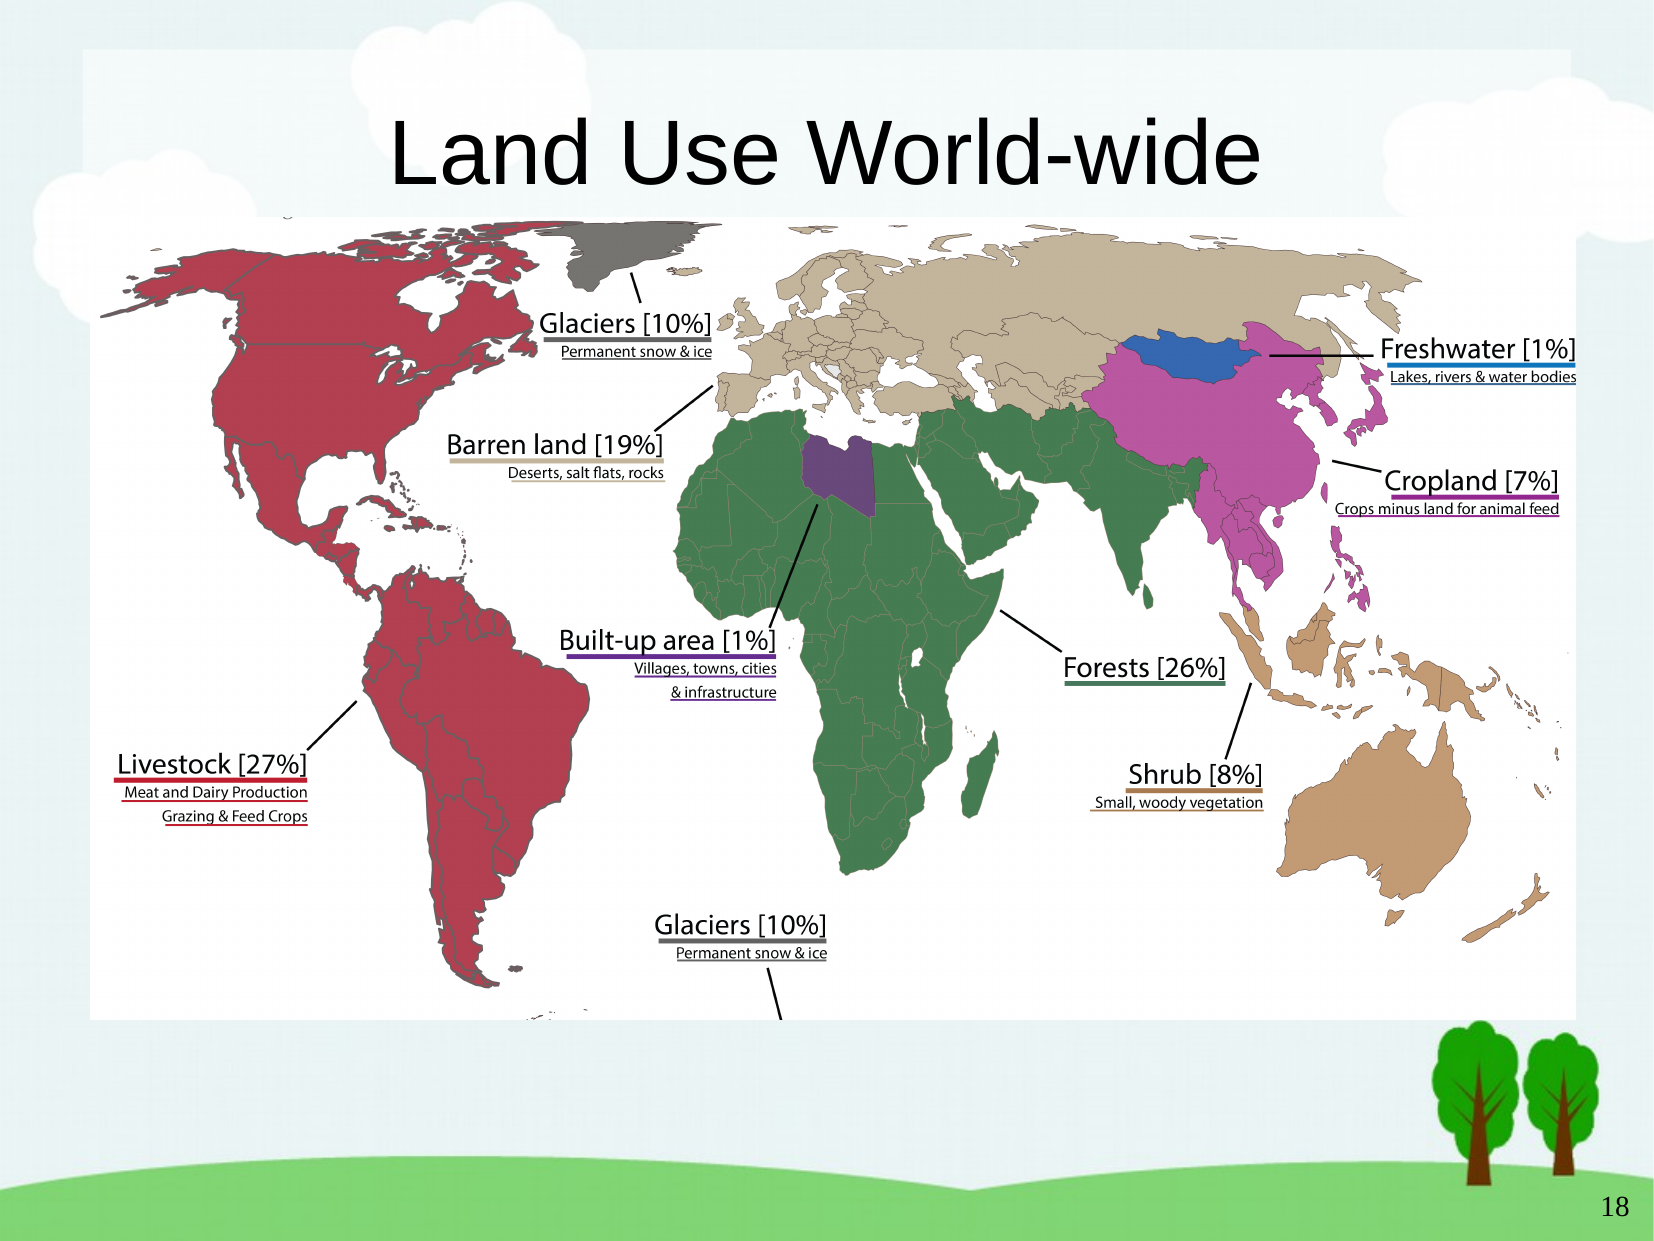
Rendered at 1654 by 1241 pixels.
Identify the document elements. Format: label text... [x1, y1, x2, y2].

title Land Use World-wide [82, 49, 1571, 257]
picture [0, 0, 1654, 1241]
